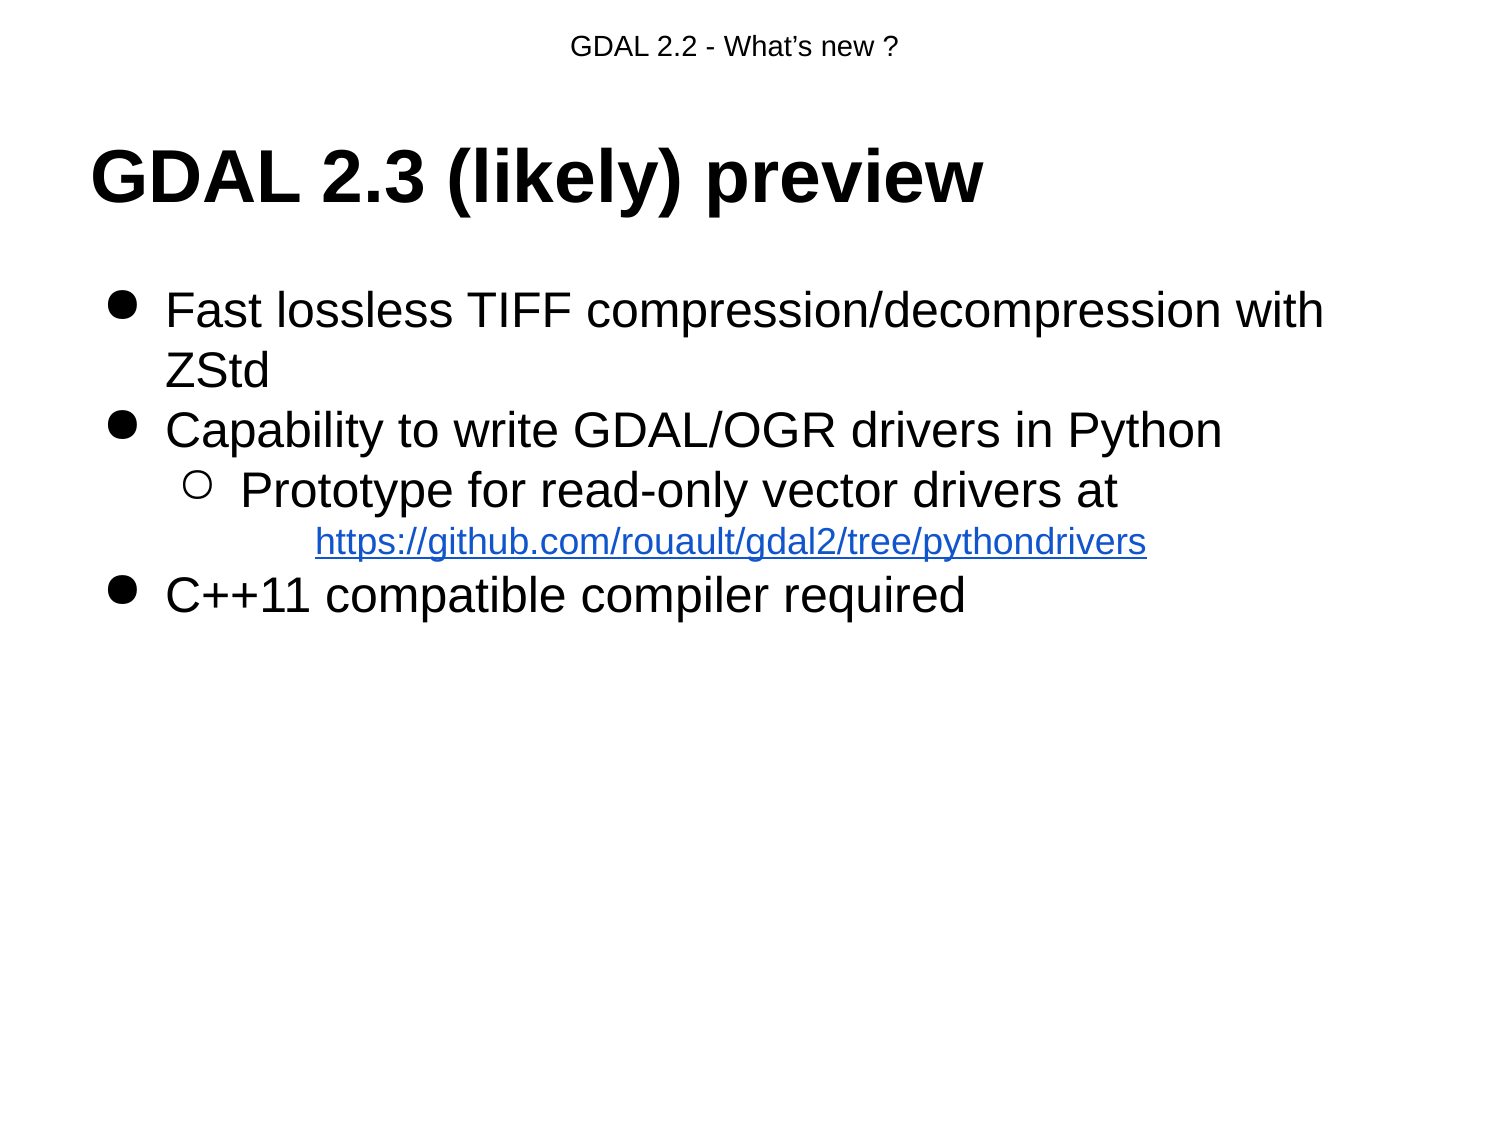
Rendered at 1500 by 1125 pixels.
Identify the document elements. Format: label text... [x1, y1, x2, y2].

list Fast lossless TIFF compression/decompression with ZStd Capability to write GDAL/OGR drivers in Python Prototype for read-only vector drivers at https://github.com/rouault/gdal2/tree/pythondrivers C++11 compatible compiler required [75, 262, 1425, 1078]
title GDAL 2.3 (likely) preview [75, 45, 1425, 233]
